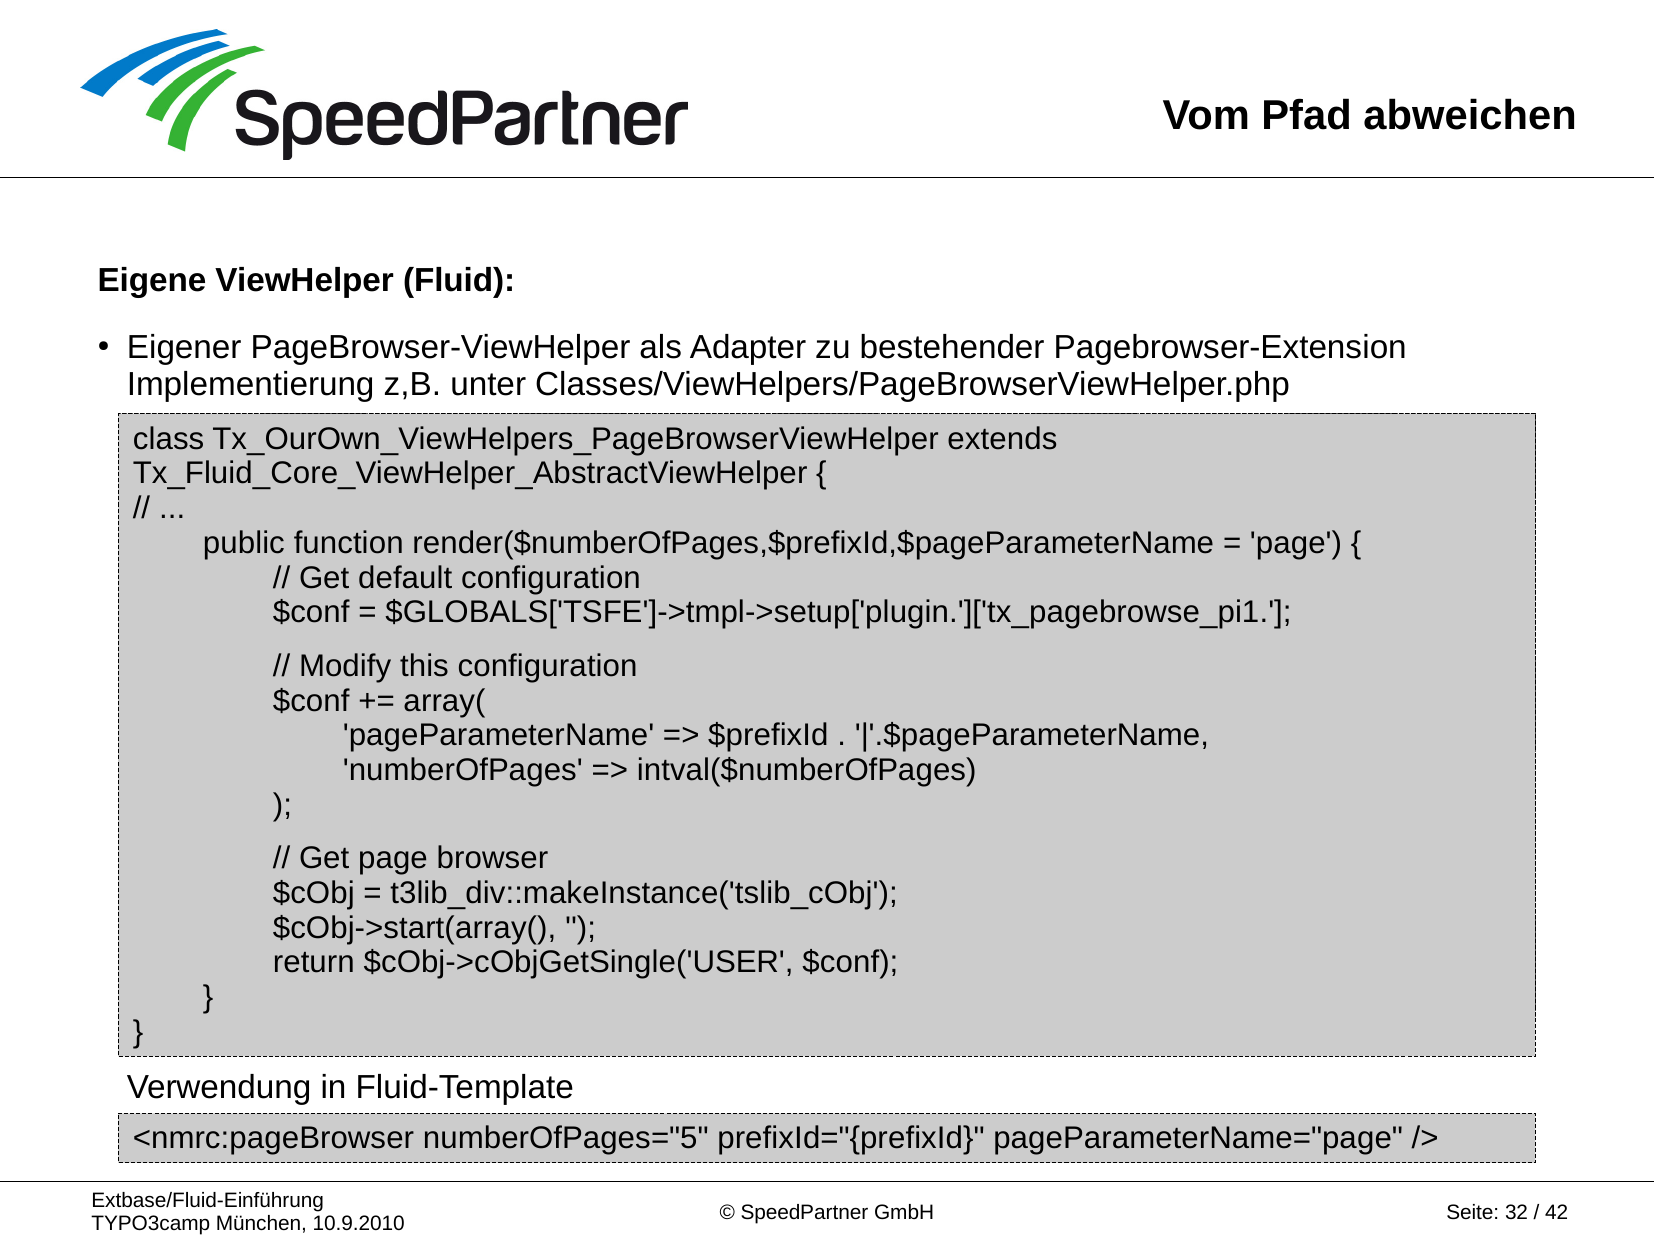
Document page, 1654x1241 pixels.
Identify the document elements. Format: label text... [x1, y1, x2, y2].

text_box class Tx_OurOwn_ViewHelpers_PageBrowserViewHelper extends Tx_Fluid_Core_ViewHelper_AbstractViewHelper { // ... public function render($numberOfPages,$prefixId,$pageParameterName = 'page') { // Get default configuration $conf = $GLOBALS['TSFE']->tmpl->setup['plugin.']['tx_pagebrowse_pi1.']; // Modify this configuration $conf += array( 'pageParameterName' => $prefixId . '|'.$pageParameterName, 'numberOfPages' => intval($numberOfPages) ); // Get page browser $cObj = t3lib_div::makeInstance('tslib_cObj'); $cObj->start(array(), ''); return $cObj->cObjGetSingle('USER', $conf); } } [118, 413, 1536, 1057]
text_box Eigene ViewHelper (Fluid): Eigener PageBrowser-ViewHelper als Adapter zu bestehender Pagebrowser-Extension Implementierung z,B. unter Classes/ViewHelpers/PageBrowserViewHelper.php Verwendung in Fluid-Template [82, 253, 1565, 1151]
text_box <nmrc:pageBrowser numberOfPages="5" prefixId="{prefixId}" pageParameterName="page" /> [118, 1113, 1536, 1163]
picture [80, 29, 688, 160]
title Vom Pfad abweichen [590, 70, 1577, 160]
